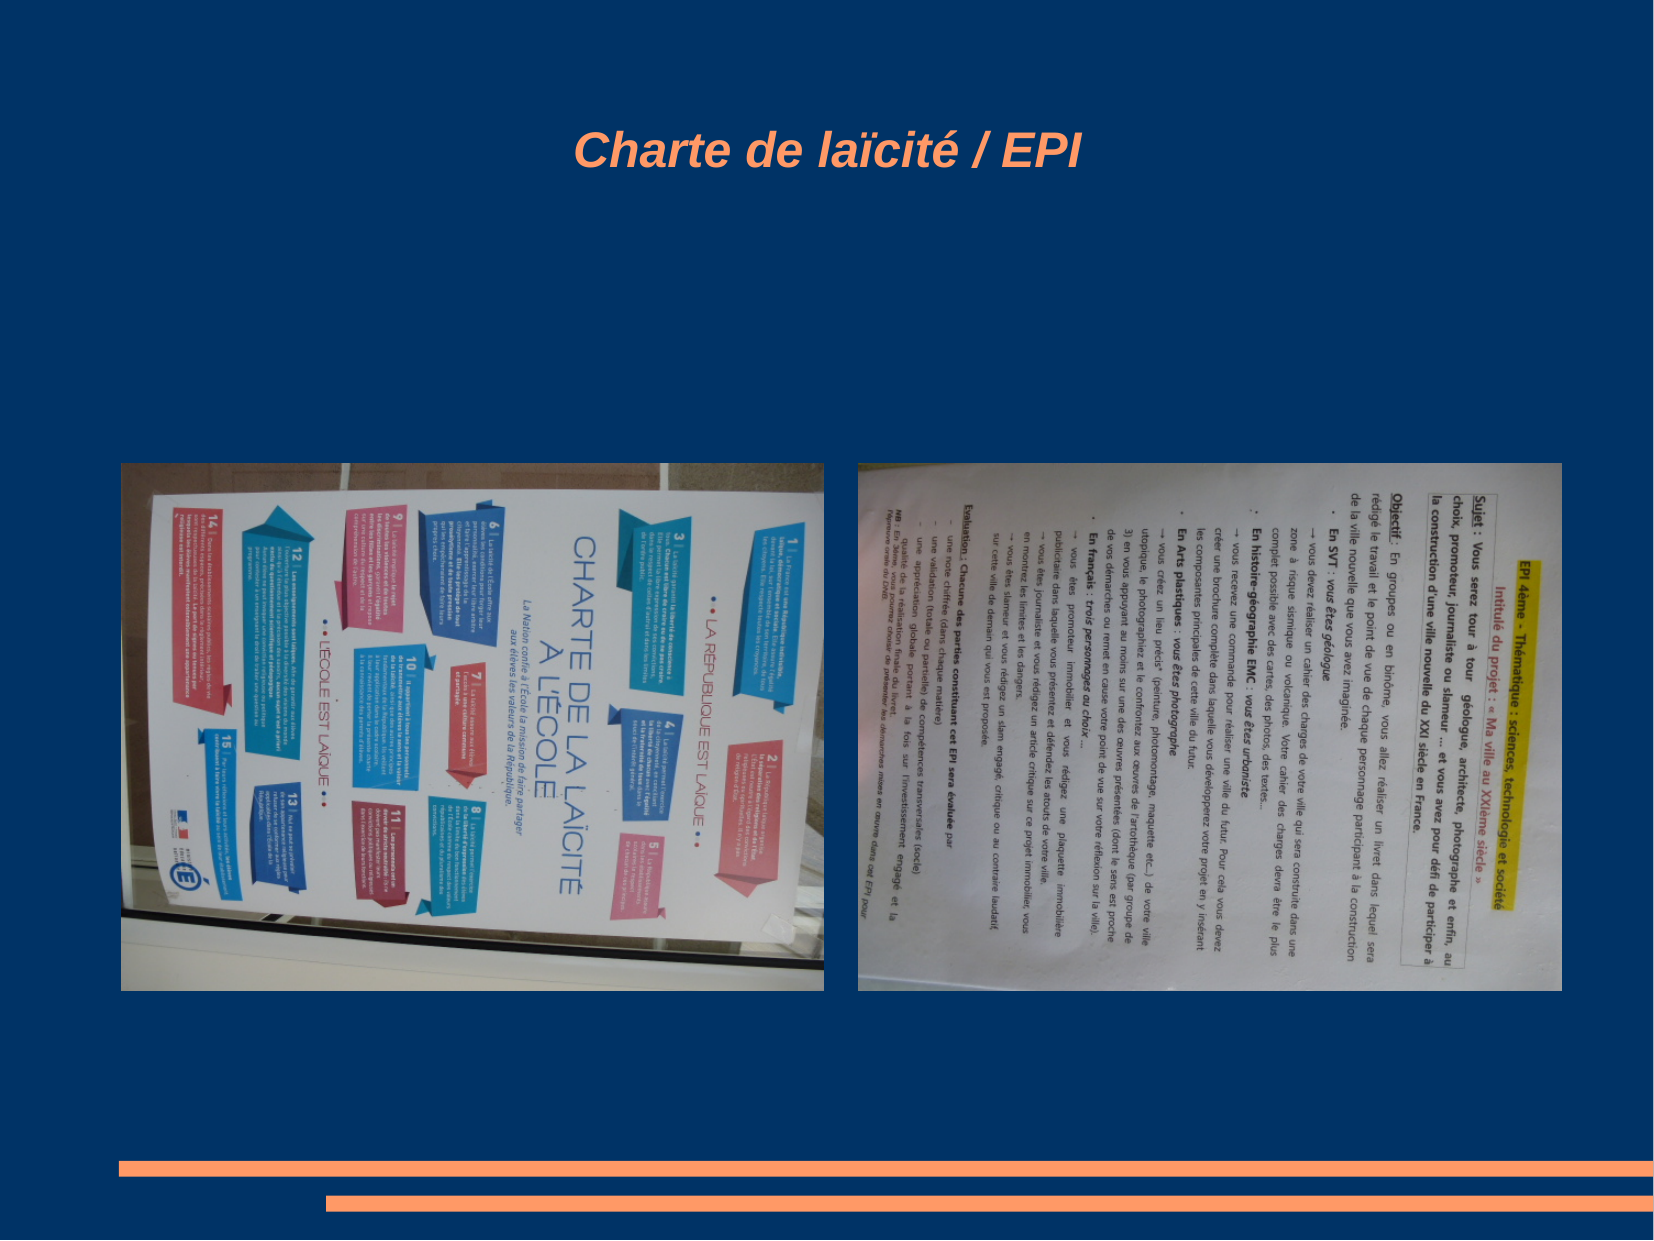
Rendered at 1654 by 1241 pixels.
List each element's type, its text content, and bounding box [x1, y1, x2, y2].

picture [858, 463, 1562, 991]
title Charte de laïcité / EPI [121, 46, 1534, 254]
picture [121, 463, 824, 991]
